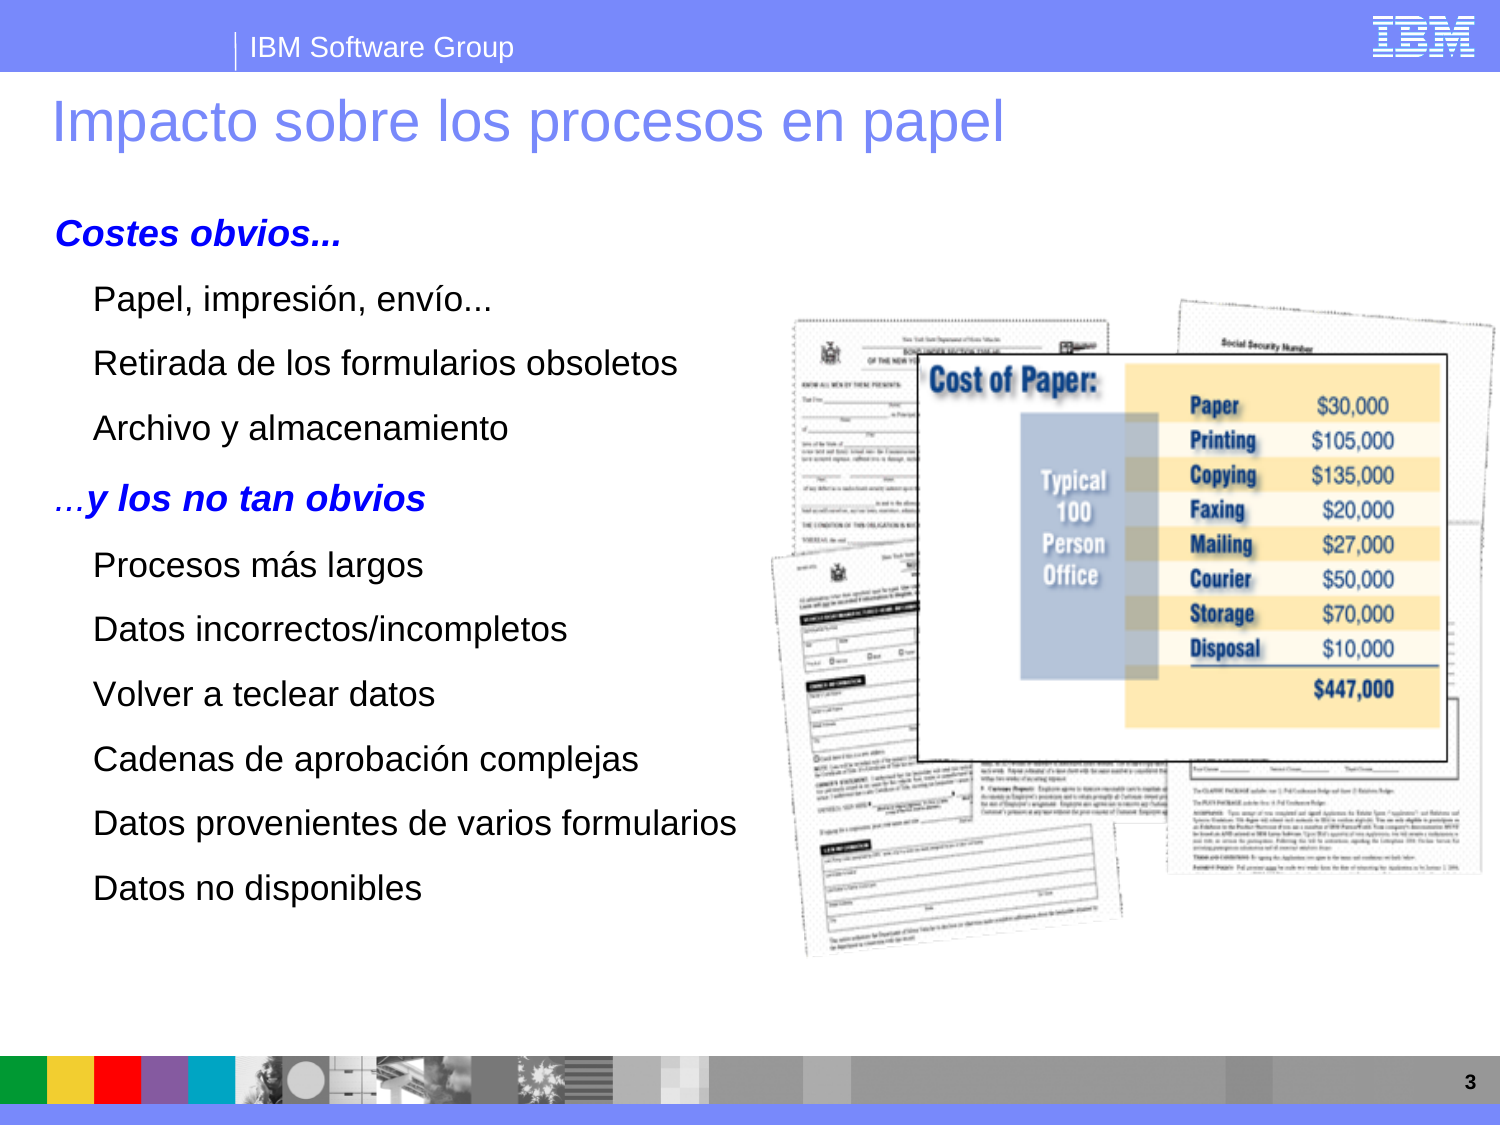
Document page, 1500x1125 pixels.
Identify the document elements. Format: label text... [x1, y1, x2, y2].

title Impacto sobre los procesos en papel [36, 87, 1389, 168]
picture [0, 1056, 1500, 1104]
picture [767, 295, 1500, 959]
list Costes obvios... Papel, impresión, envío... Retirada de los formularios obsoletos Archivo y almacenamiento ...y los no tan obvios Procesos más largos Datos incorrectos/incompletos Volver a teclear datos Cadenas de aprobación complejas Datos provenientes de varios formularios Datos no disponibles [40, 205, 1058, 1011]
